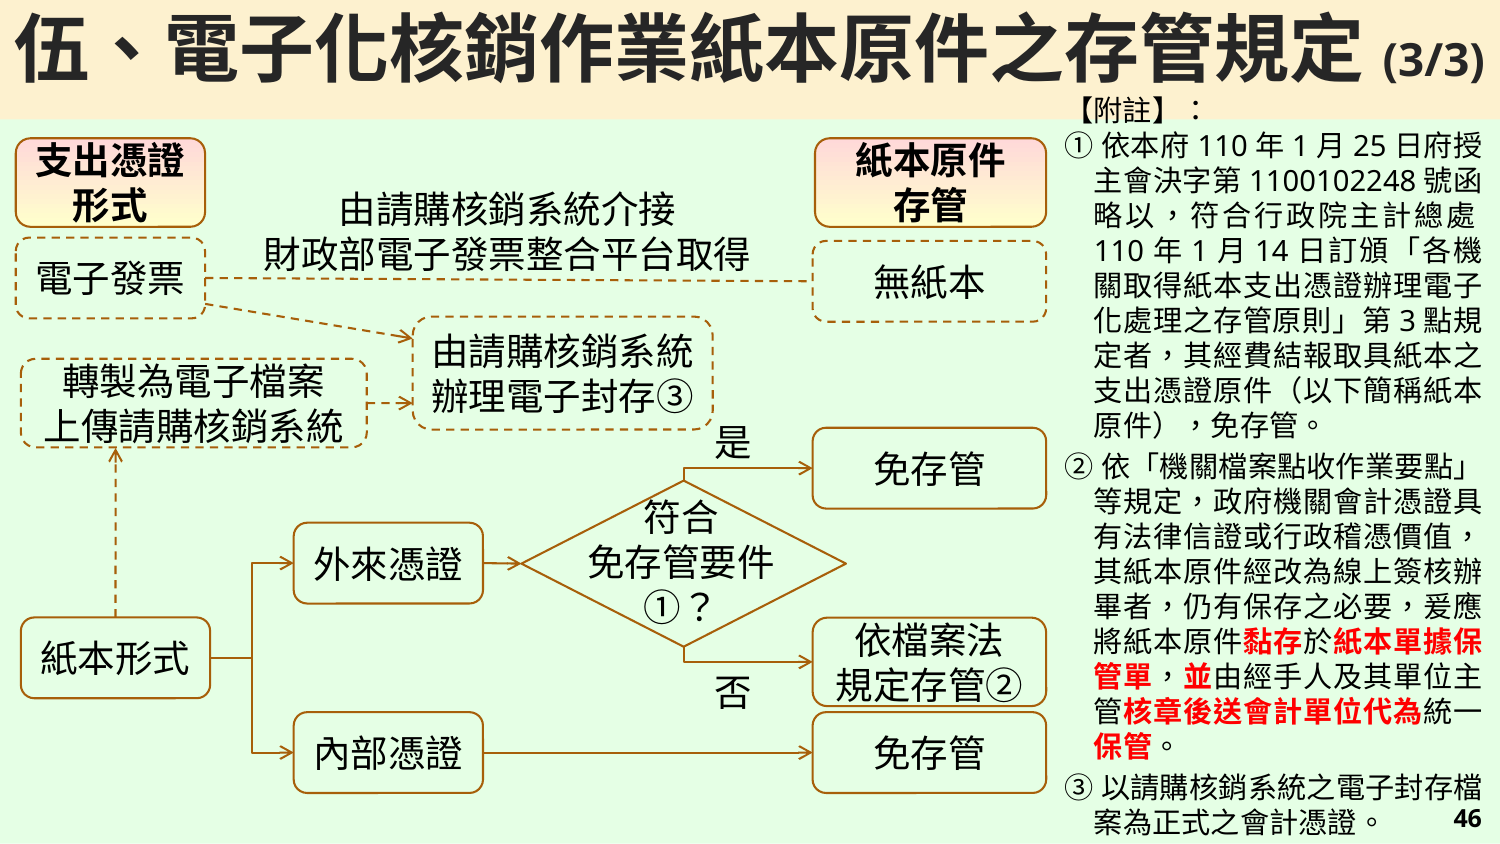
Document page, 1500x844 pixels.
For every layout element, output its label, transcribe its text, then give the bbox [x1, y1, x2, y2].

text_box 外來憑證 [293, 522, 484, 604]
text_box [800, 542, 842, 585]
text_box 無紙本 [812, 240, 1047, 322]
text_box 電子發票 [15, 237, 206, 319]
text_box 由請購核銷系統 辦理電子封存③ [412, 316, 713, 430]
text_box 否 [676, 671, 790, 713]
text_box 符合 免存管要件①？ [562, 491, 800, 631]
text_box [0, 120, 1137, 844]
text_box 免存管 [812, 427, 1047, 509]
text_box [668, 483, 699, 491]
slide_number <編號> [1137, 752, 1498, 844]
text_box 支出憑證形式 [15, 138, 206, 227]
text_box 內部憑證 [293, 712, 484, 793]
text_box [828, 224, 1041, 243]
text_box 依檔案法 規定存管② [812, 617, 1047, 707]
text_box 由請購核銷系統介接 財政部電子發票整合平台取得 [187, 190, 828, 273]
text_box [525, 545, 562, 582]
text_box 是 [676, 421, 790, 463]
text_box 伍、電子化核銷作業紙本原件之存管規定(3/3) [0, 0, 1500, 120]
text_box 【附註】： ①依本府110年1月25日府授主會決字第1100102248號函略以，符合行政院主計總處110年1月14日訂頒「各機關取得紙本支出憑證辦理電子化處理之存管原則」第3點規定者，其經費結報取具紙本之支出憑證原件（以下簡稱紙本原件），免存管。 ②依「機關檔案點收作業要點」等規定，政府機關會計憑證具有法律信證或行政稽憑價值，其紙本原件經改為線上簽核辦畢者，仍有保存之必要，爰應將紙本原件黏存於紙本單據保管單，並由經手人及其單位主管核章後送會計單位代為統一保管。 ③以請購核銷系統之電子封存檔案為正式之會計憑證。 [1041, 69, 1500, 794]
text_box [253, 564, 1041, 752]
text_box 免存管 [812, 712, 1047, 793]
text_box [685, 469, 1041, 661]
text_box 轉製為電子檔案 上傳請購核銷系統 [20, 358, 367, 448]
text_box [658, 631, 710, 645]
text_box 紙本形式 [20, 617, 211, 699]
text_box 紙本原件 存管 [815, 138, 1047, 227]
